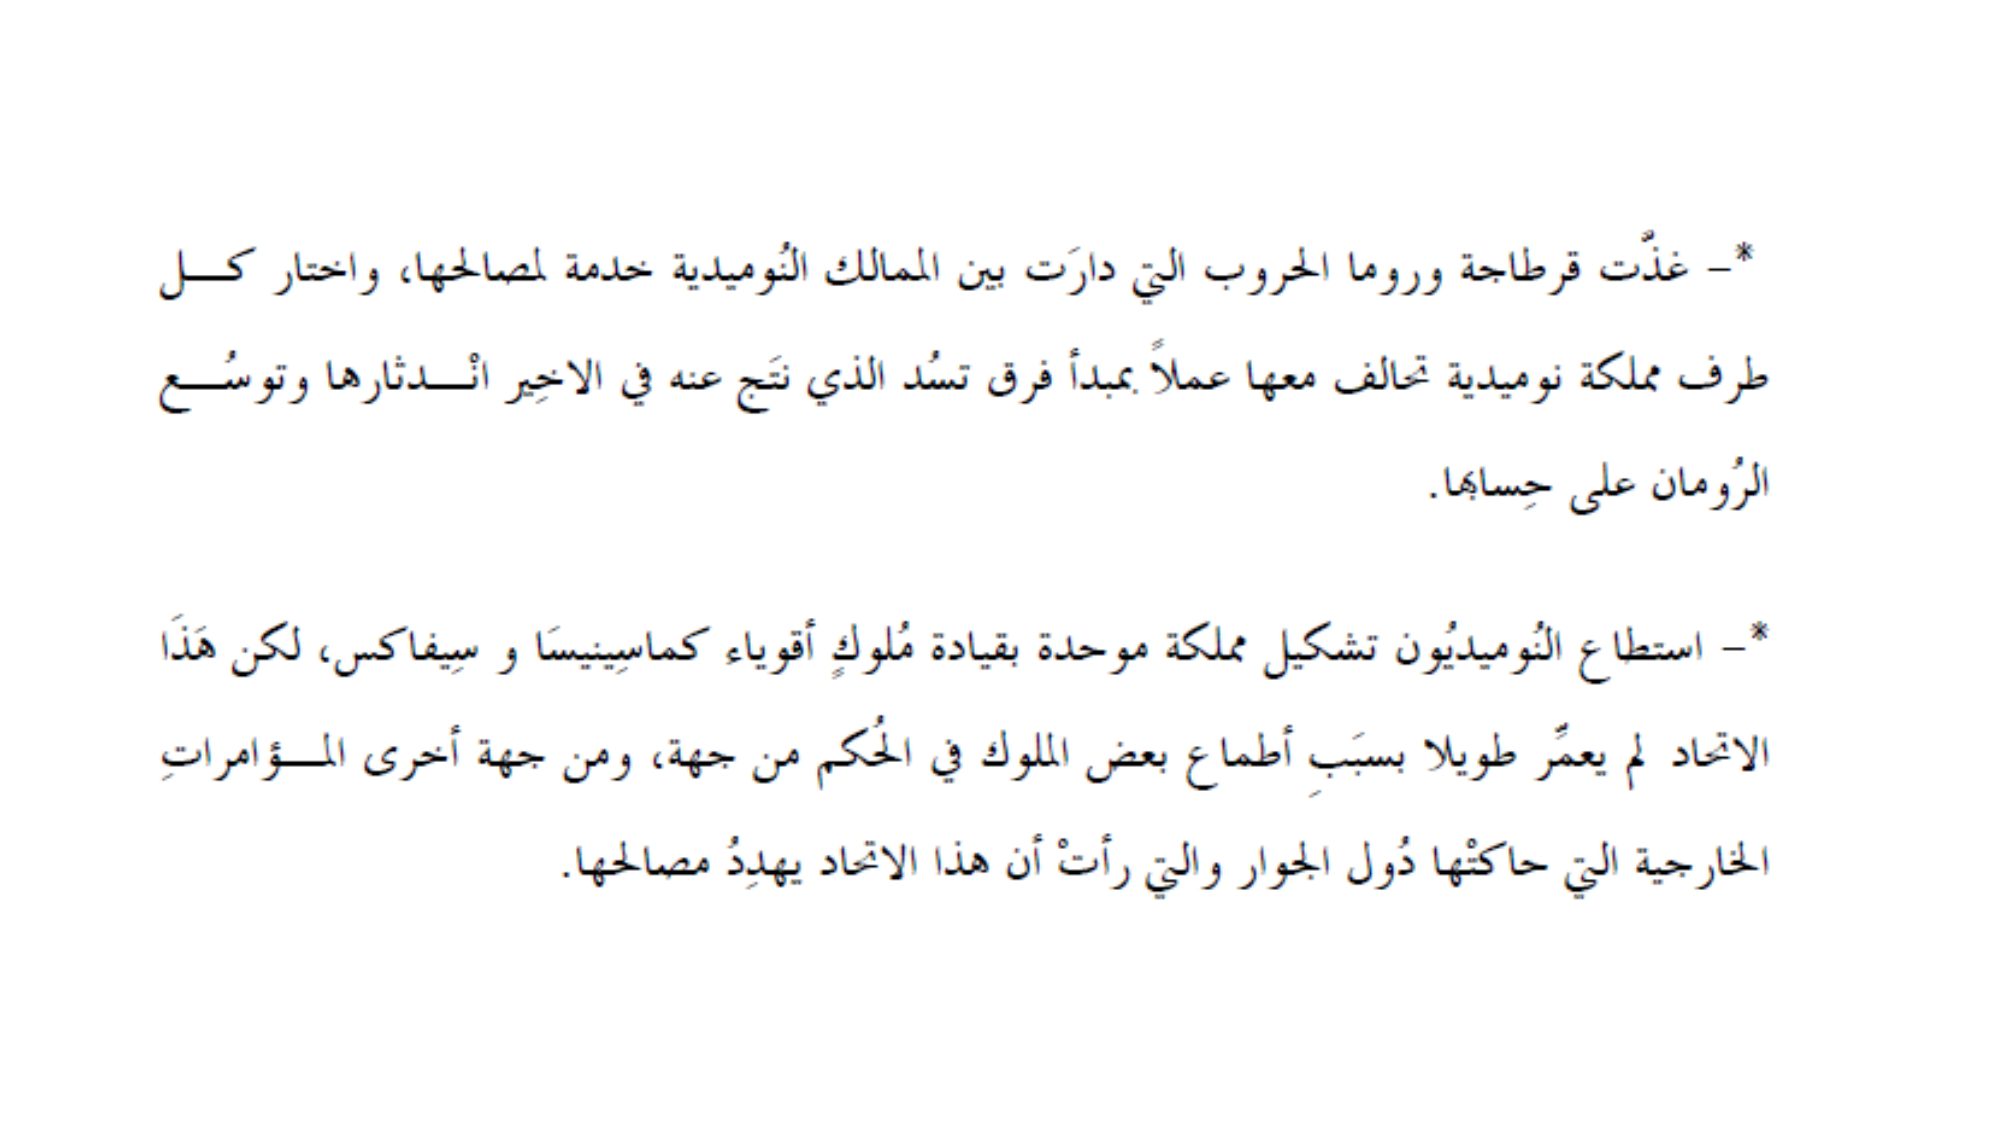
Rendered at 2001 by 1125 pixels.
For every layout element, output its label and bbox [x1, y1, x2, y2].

picture [127, 216, 1791, 945]
